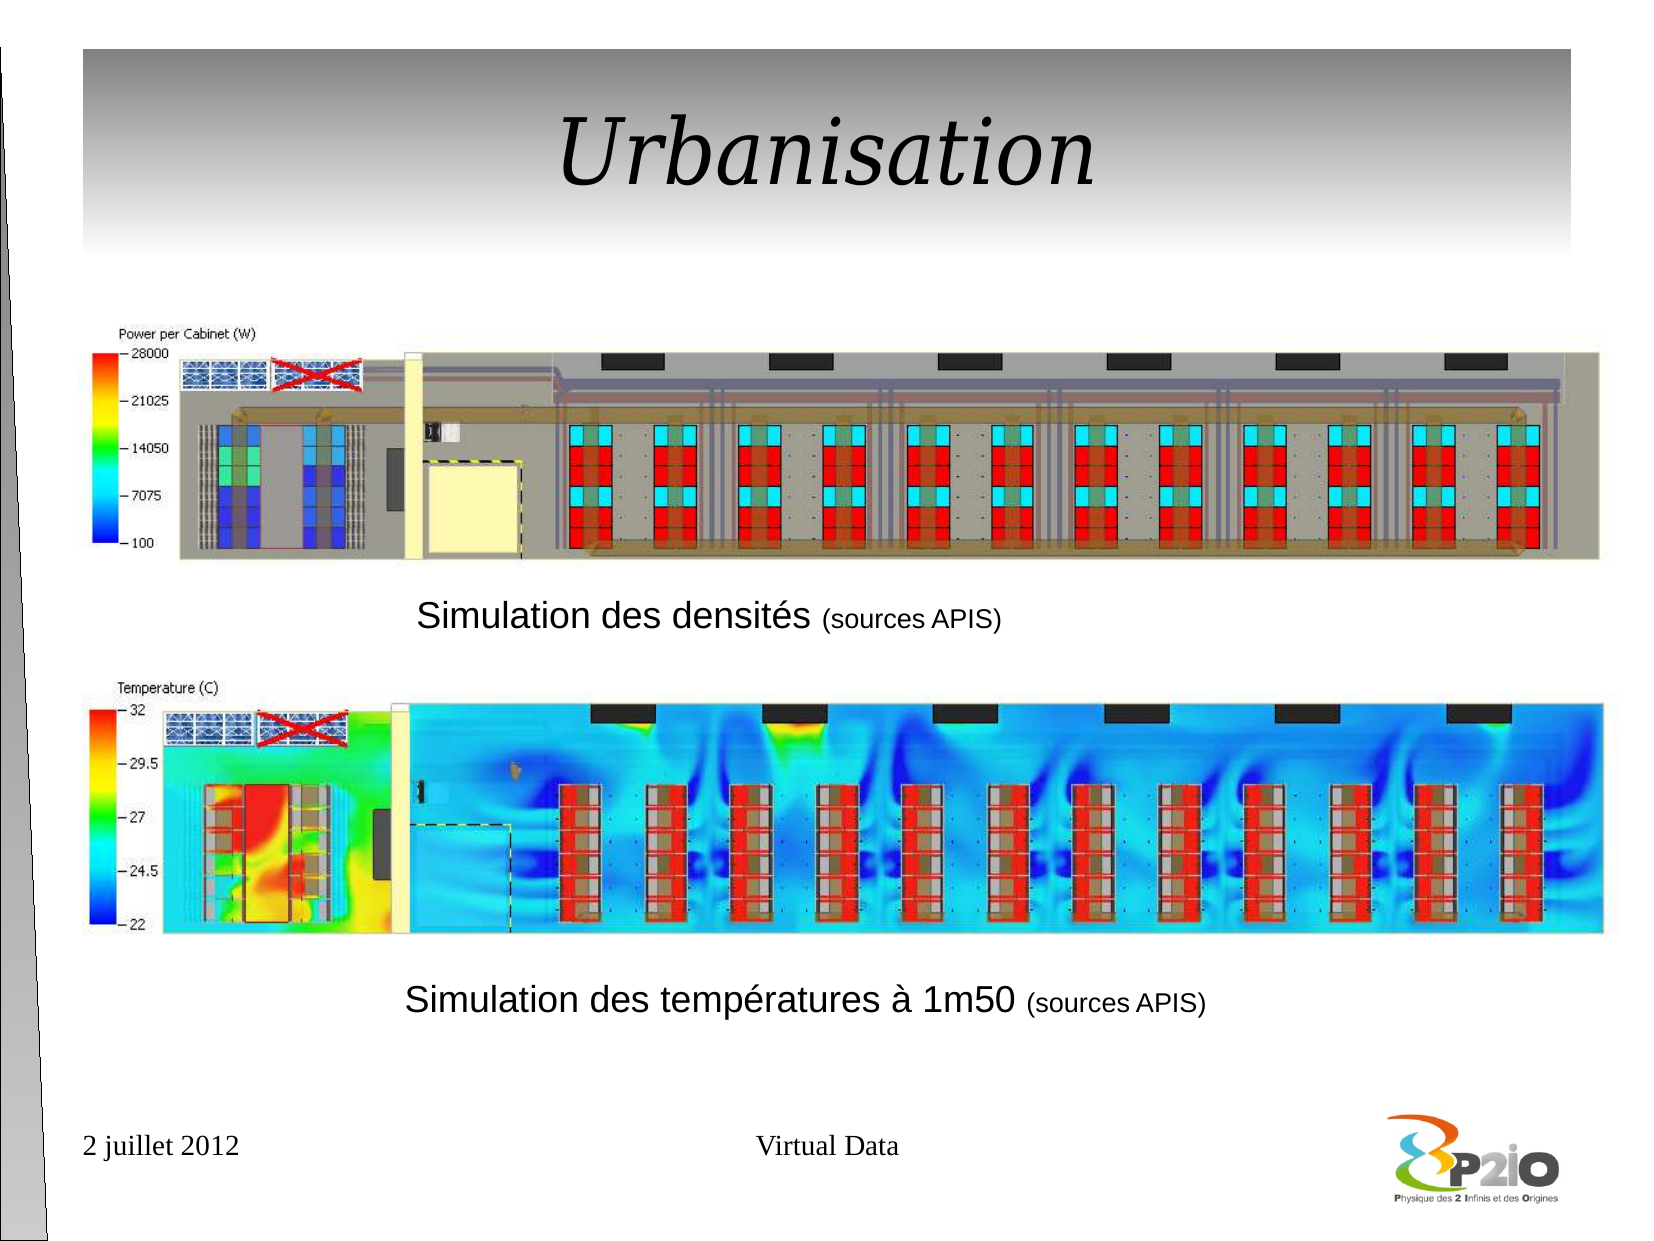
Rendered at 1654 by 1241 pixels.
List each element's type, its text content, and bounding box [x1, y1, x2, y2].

text_box Simulation des températures à 1m50 (sources APIS) [389, 970, 1229, 1028]
picture [82, 670, 1630, 948]
text_box Simulation des densités (sources APIS) [401, 587, 1241, 645]
picture [1381, 1108, 1569, 1214]
title Urbanisation [82, 49, 1571, 257]
picture [59, 295, 1611, 588]
